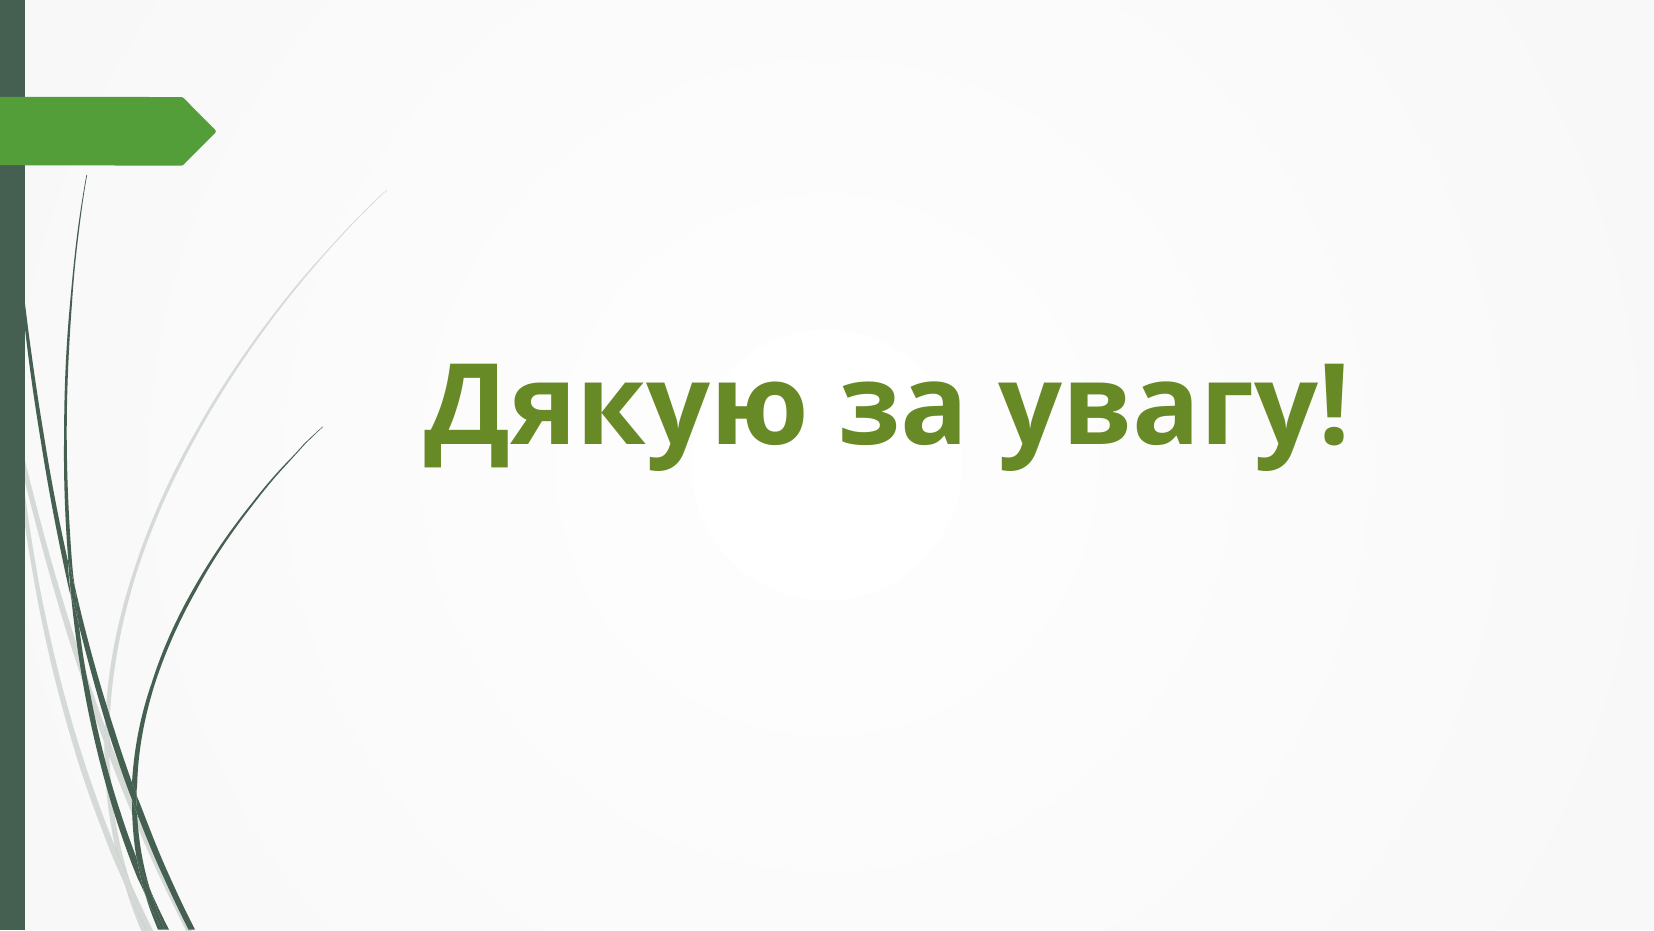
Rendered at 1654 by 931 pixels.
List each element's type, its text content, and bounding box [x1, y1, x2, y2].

title Дякую за увагу! [409, 324, 1654, 635]
